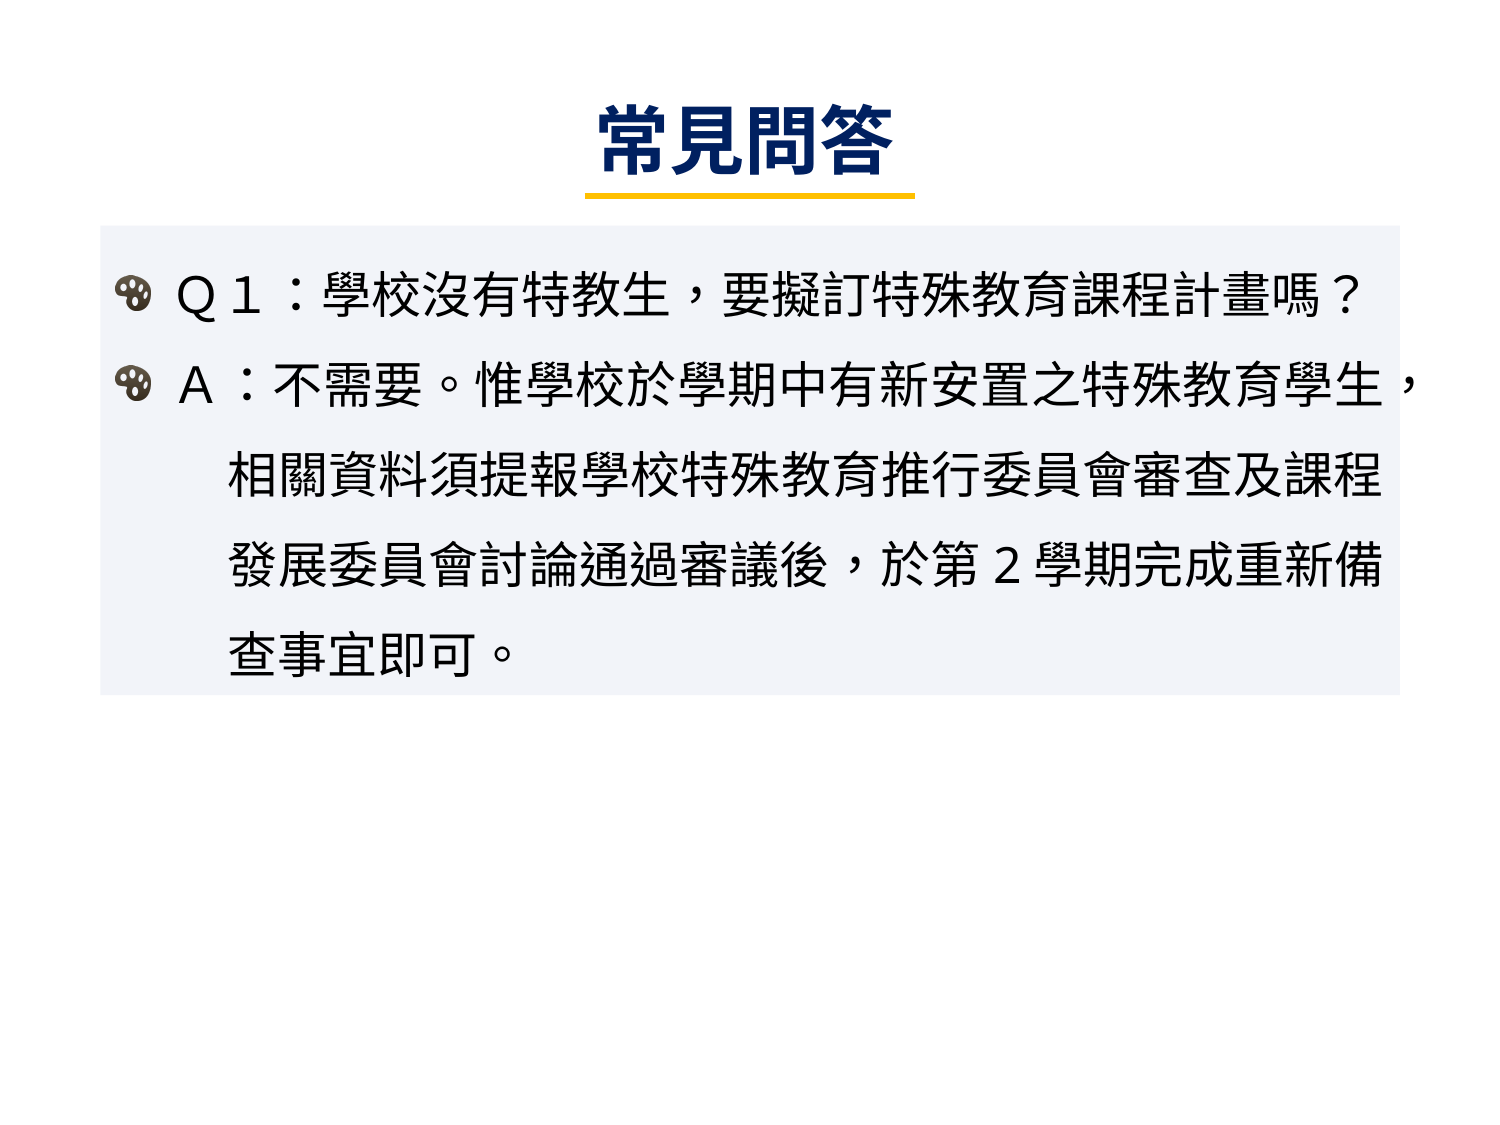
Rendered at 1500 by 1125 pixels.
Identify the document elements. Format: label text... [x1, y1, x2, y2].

text_box Ｑ１：學校沒有特教生，要擬訂特殊教育課程計畫嗎？ Ａ：不需要。惟學校於學期中有新安置之特殊教育學生，相關資料須提報學校特殊教育推行委員會審查及課程發展委員會討論通過審議後，於第2學期完成重新備查事宜即可。 [100, 225, 1400, 696]
title 常見問答 [41, 45, 1447, 233]
